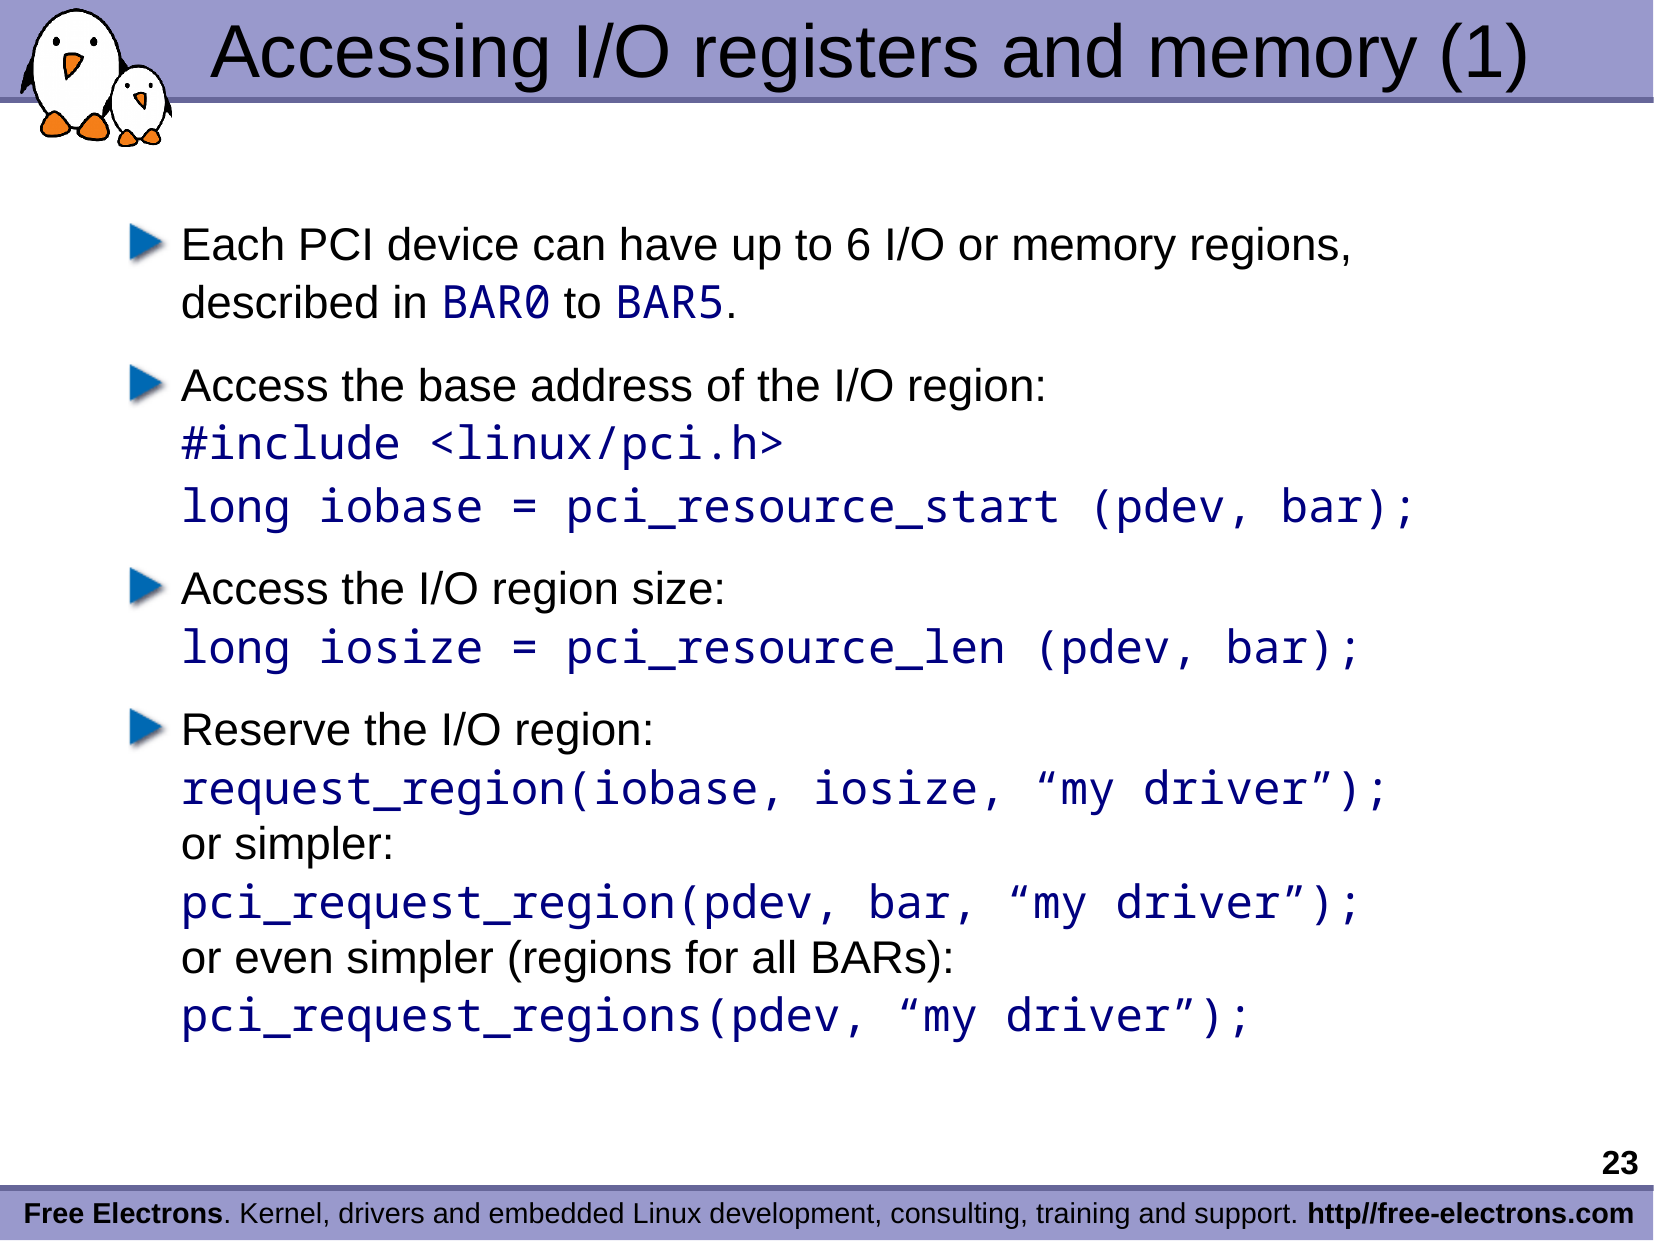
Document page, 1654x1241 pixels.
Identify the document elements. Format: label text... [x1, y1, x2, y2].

picture [20, 8, 172, 147]
title Accessing I/O registers and memory (1) [125, 0, 1616, 104]
list Each PCI device can have up to 6 I/O or memory regions, described in BAR0 to BAR5. Access the base address of the I/O region: #include <linux/pci.h> long iobase = pci_resource_start (pdev, bar); Access the I/O region size: long iosize = pci_resource_len (pdev, bar); Reserve the I/O region: request_region(iobase, iosize, “my driver”); or simpler: pci_request_region(pdev, bar, “my driver”); or even simpler (regions for all BARs): pci_request_regions(pdev, “my driver”); [109, 218, 1522, 1069]
